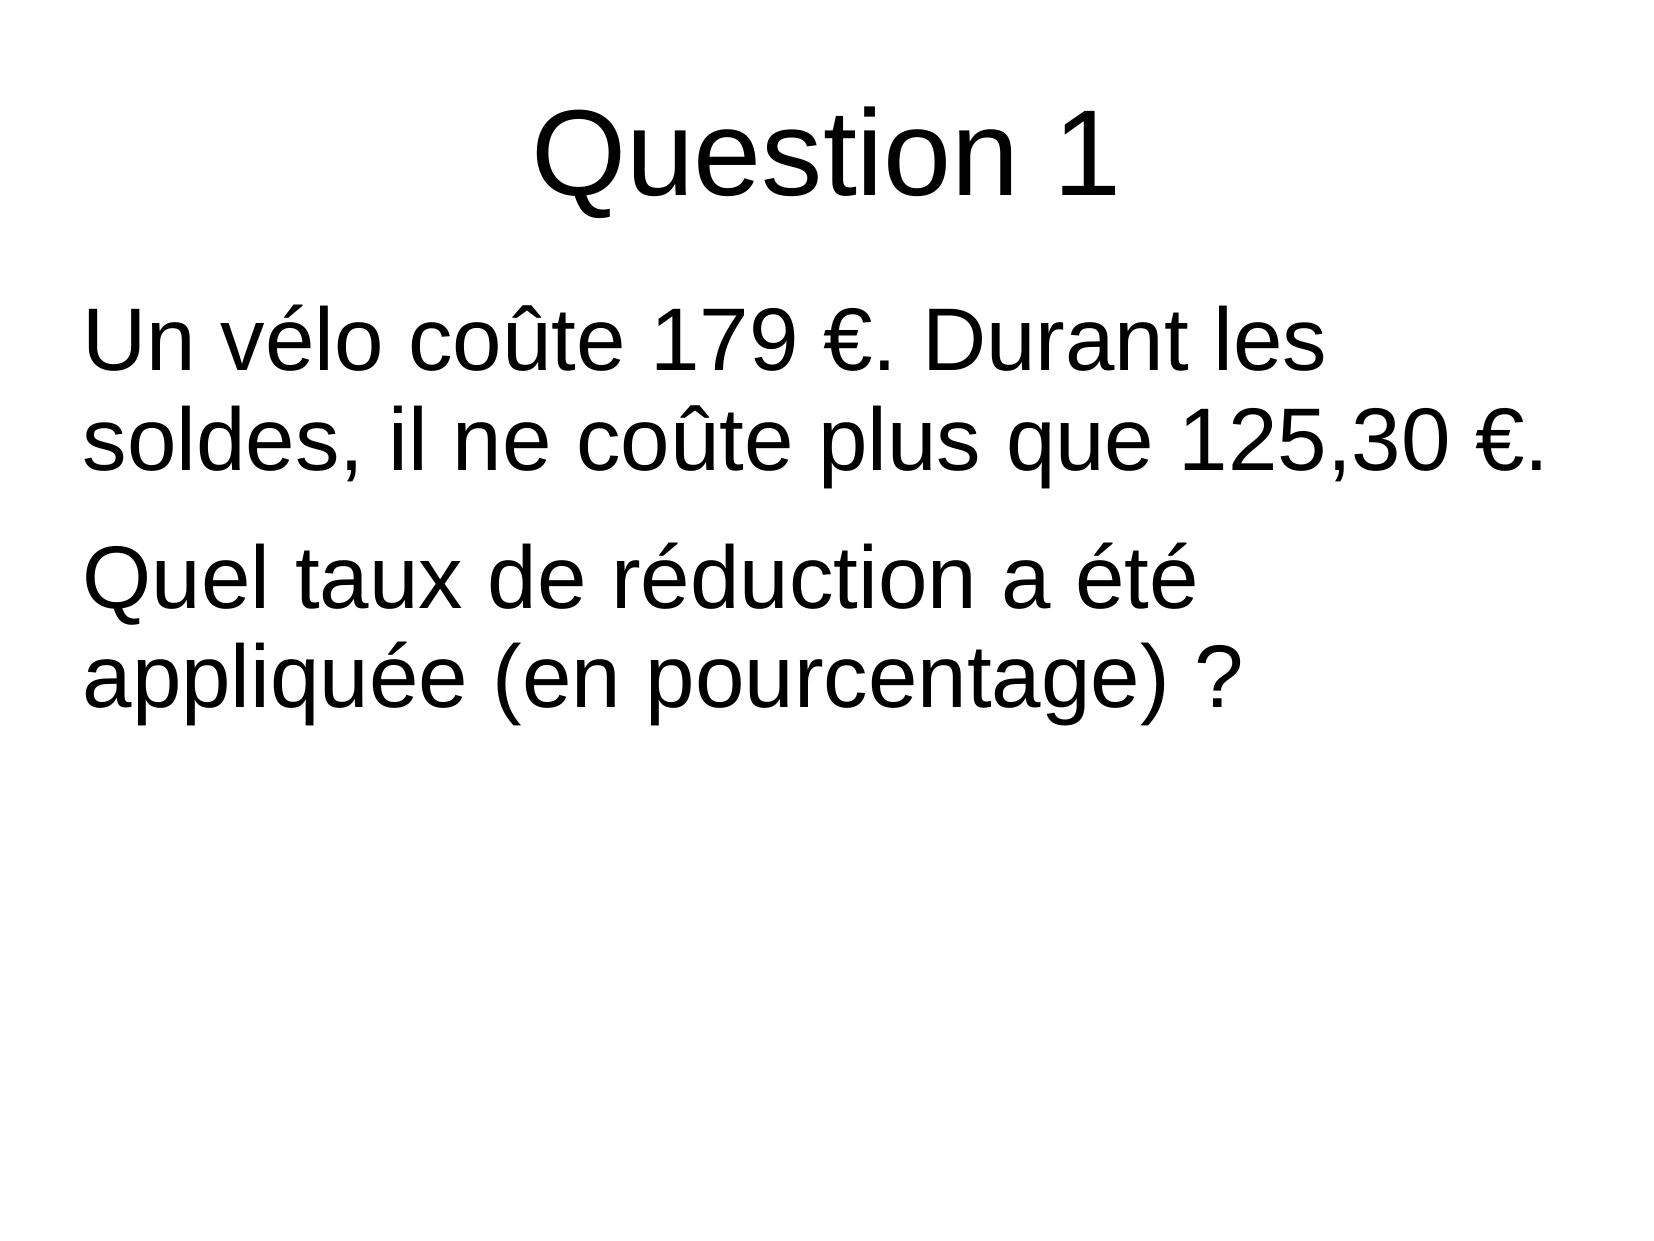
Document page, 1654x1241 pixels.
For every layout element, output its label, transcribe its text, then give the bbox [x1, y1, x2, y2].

list Un vélo coûte 179 €. Durant les soldes, il ne coûte plus que 125,30 €. Quel taux de réduction a été appliquée (en pourcentage) ? [82, 290, 1571, 1010]
title Question 1 [82, 49, 1571, 257]
